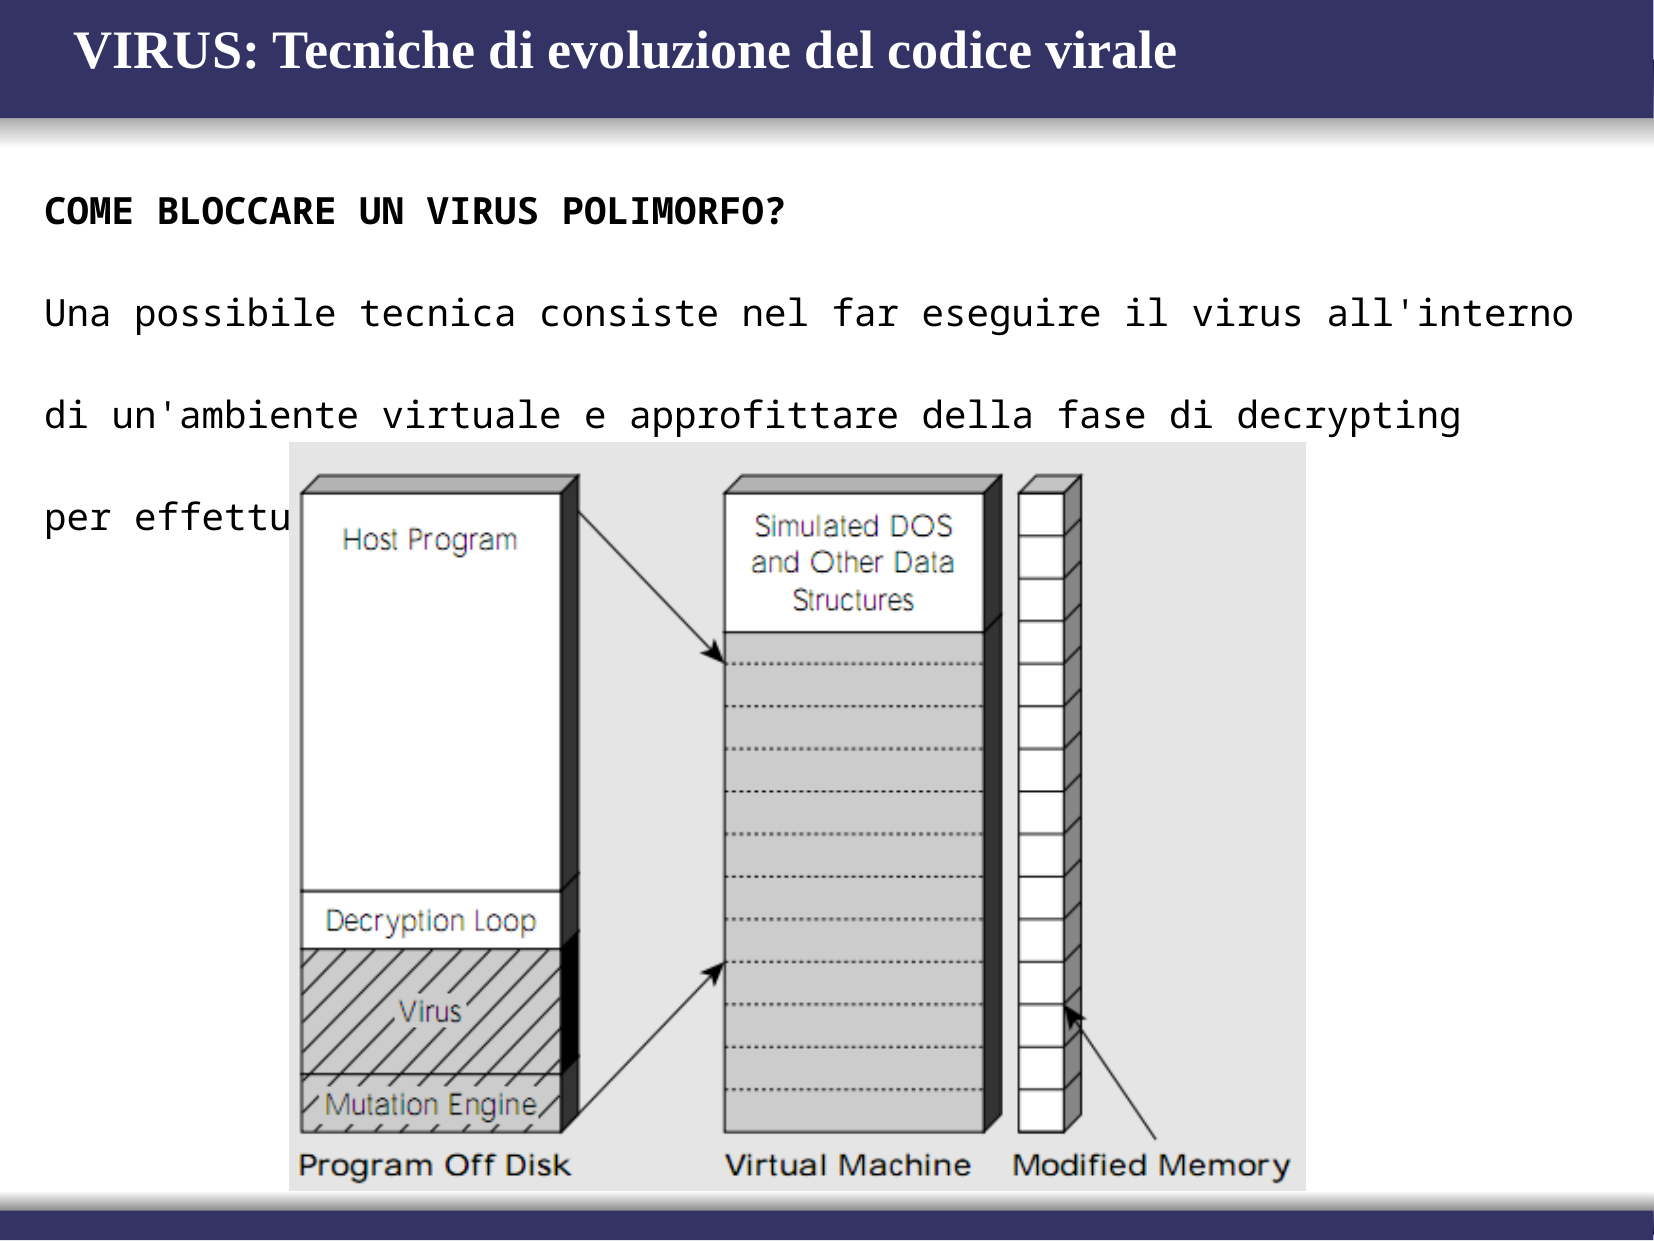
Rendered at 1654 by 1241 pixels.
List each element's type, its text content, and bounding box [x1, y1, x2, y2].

text_box COME BLOCCARE UN VIRUS POLIMORFO? Una possibile tecnica consiste nel far eseguire il virus all'interno di un'ambiente virtuale e approfittare della fase di decrypting per effettuare un controllo basato su firma virale. [29, 177, 1590, 1093]
text_box [0, 0, 1654, 148]
text_box [0, 1192, 1654, 1241]
text_box VIRUS: Tecniche di evoluzione del codice virale [59, 12, 1194, 89]
picture [289, 442, 1306, 1191]
